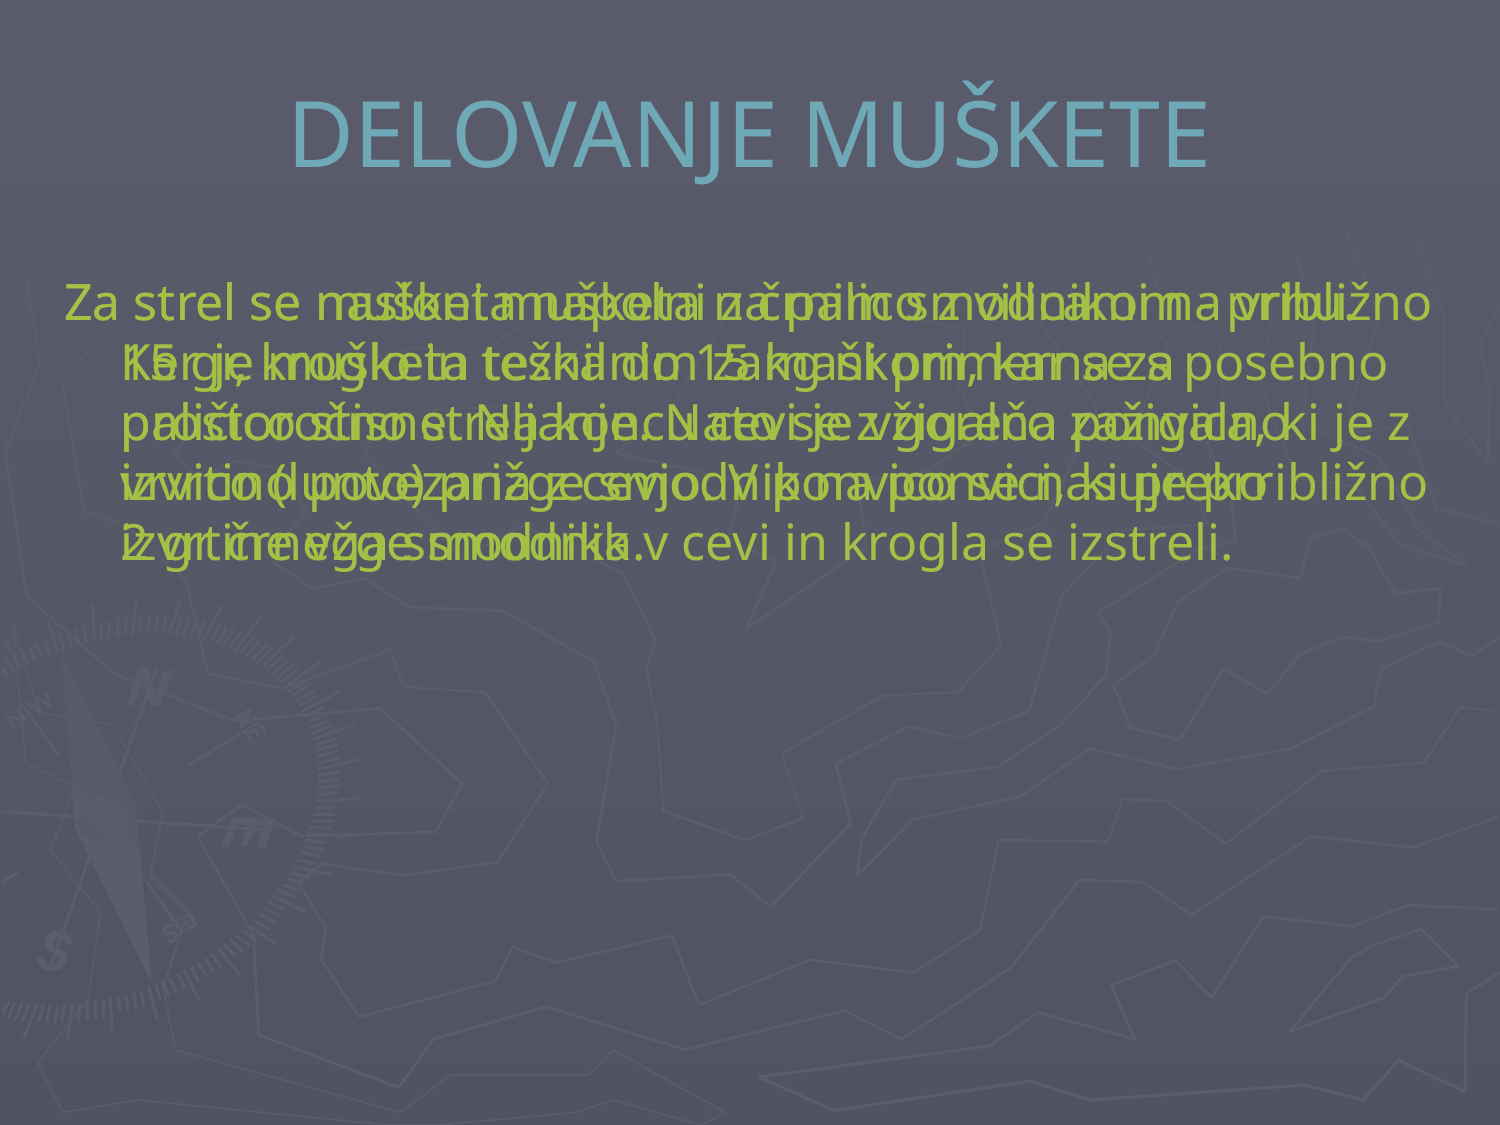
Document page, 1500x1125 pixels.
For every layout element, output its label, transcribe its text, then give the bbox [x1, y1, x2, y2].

title DELOVANJE MUŠKETE [49, 37, 1451, 225]
list Za strel se nasloni mušketa na palico z vilicami na vrhu. Ker je mušketa težka do 15 kg ni primerna za prostoročno streljanje. Nato se z gorečo zažigalno vrvico (lunto) prižge smodnik na ponvici, ki preko izvrtine vžge smodnik v cevi in krogla se izstreli. [49, 262, 1451, 1001]
